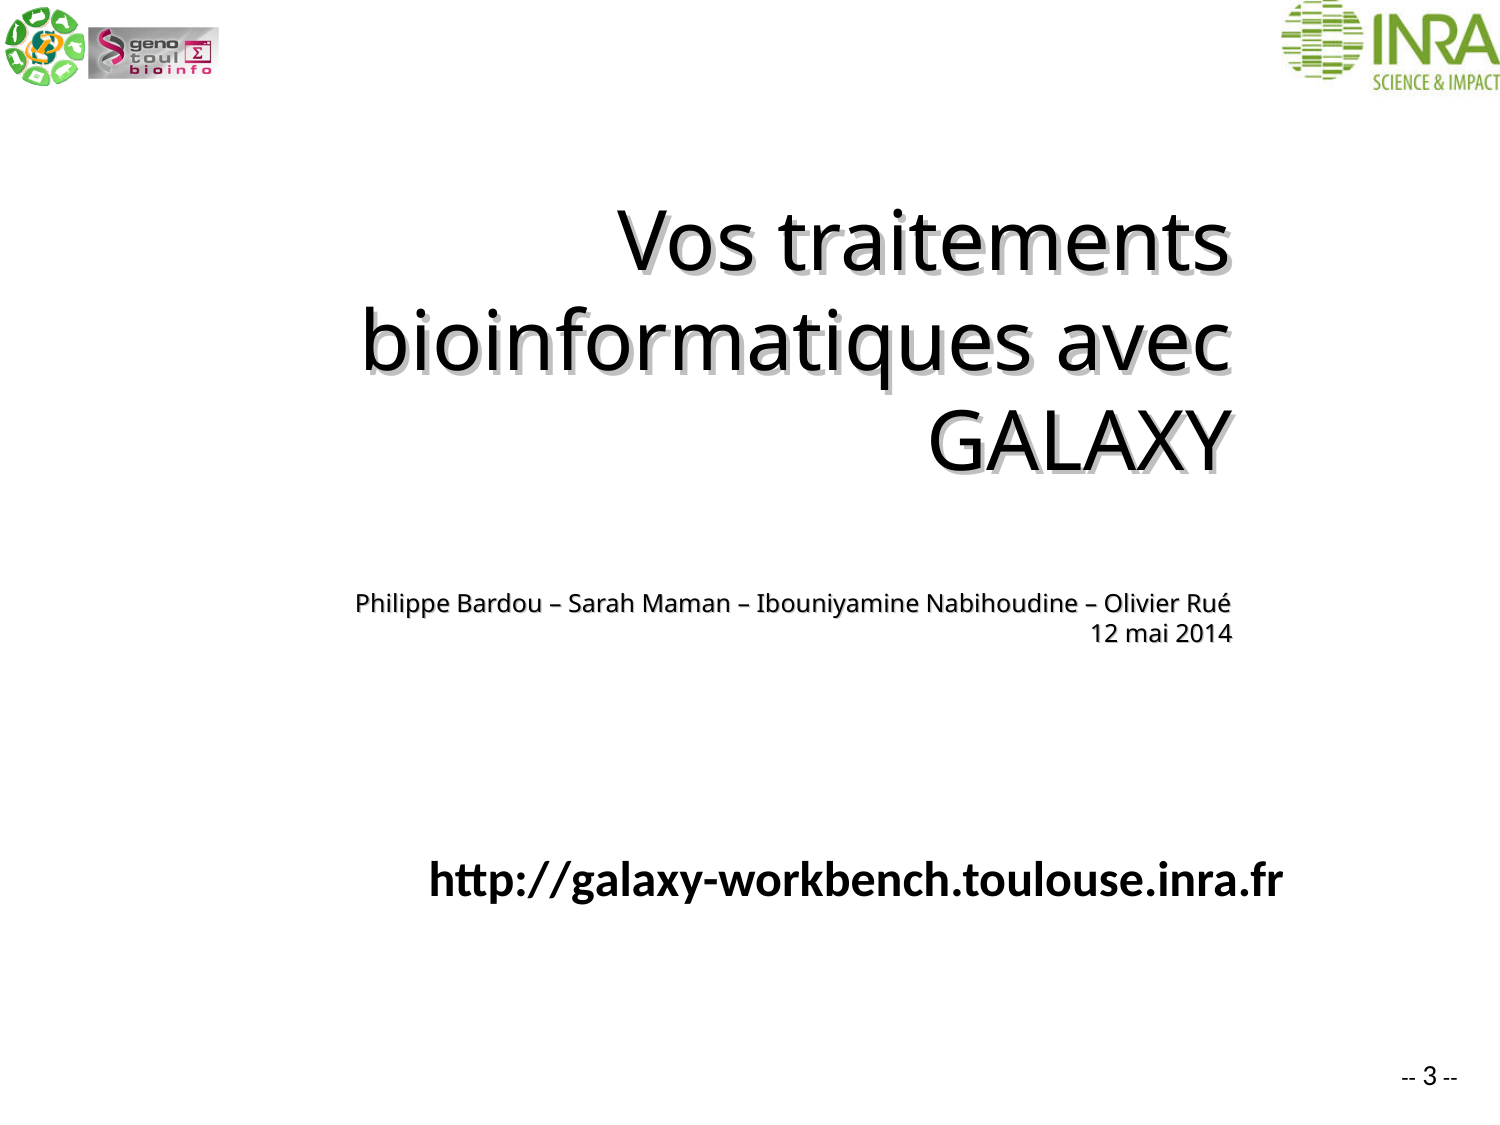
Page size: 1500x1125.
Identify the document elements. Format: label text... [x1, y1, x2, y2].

text_box http://galaxy-workbench.toulouse.inra.fr [212, 852, 1500, 917]
title Vos traitements bioinformatiques avec GALAXY Philippe Bardou – Sarah Maman – Ibouniyamine Nabihoudine – Olivier Rué 12 mai 2014 [339, 179, 1395, 633]
